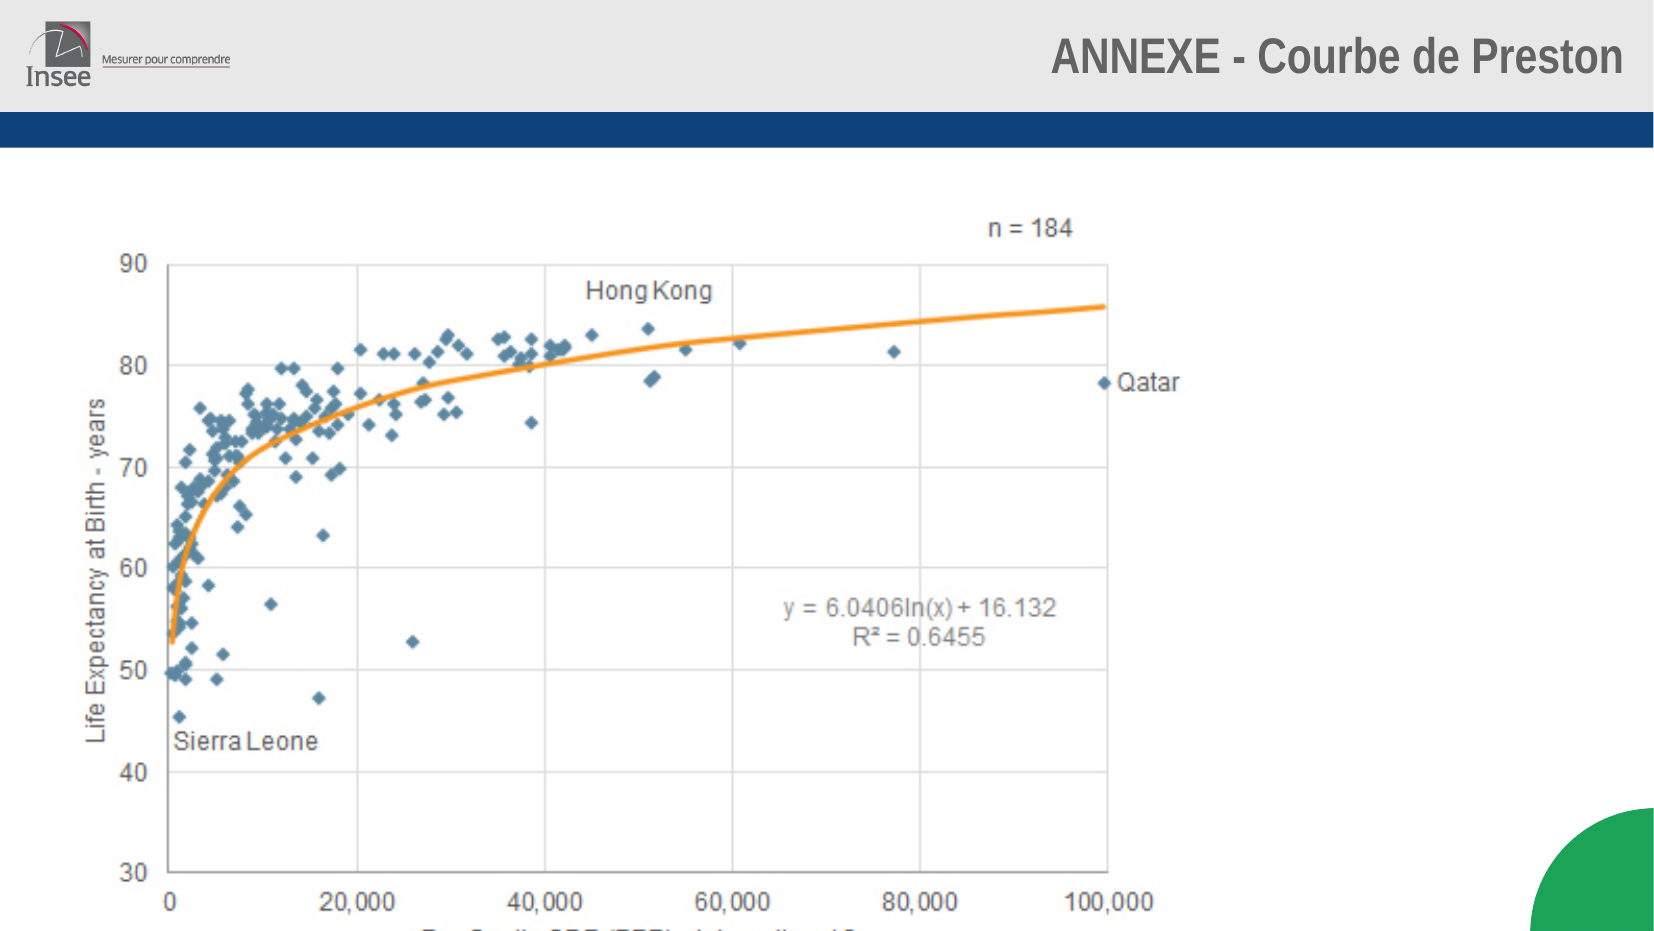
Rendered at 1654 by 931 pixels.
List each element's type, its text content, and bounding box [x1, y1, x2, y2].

picture [1530, 808, 1654, 931]
picture [59, 204, 1205, 931]
text_box ANNEXE - Courbe de Preston [225, 23, 1624, 84]
picture [23, 0, 230, 89]
